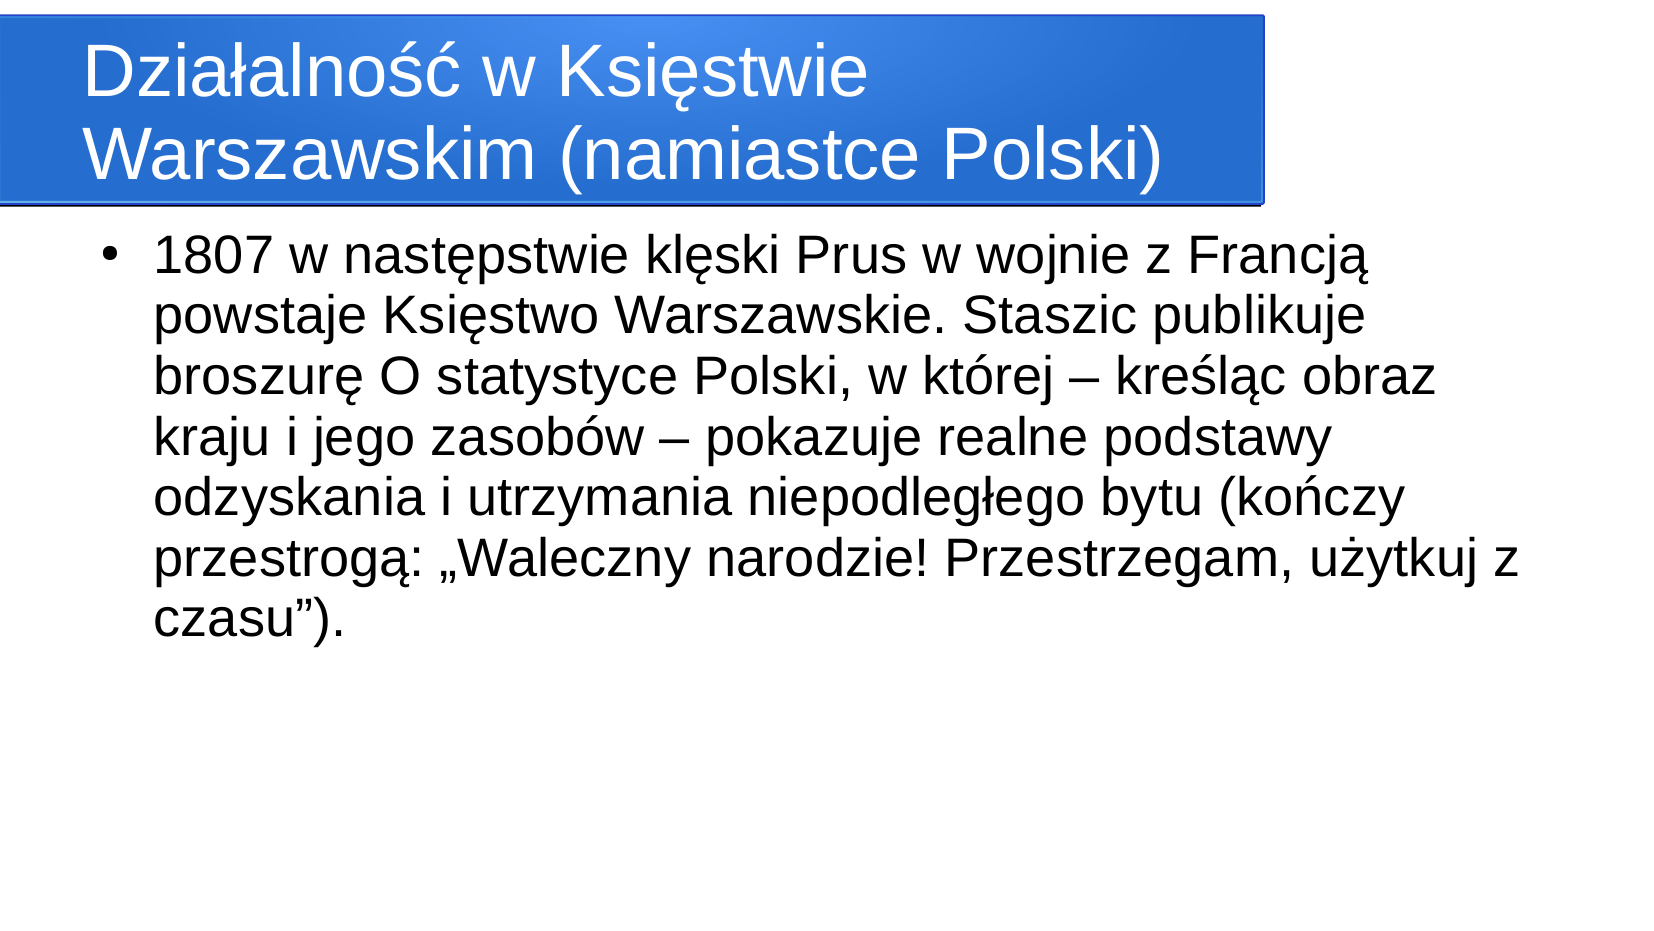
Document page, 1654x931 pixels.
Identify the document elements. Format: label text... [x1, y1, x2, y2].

title Działalność w Księstwie Warszawskim (namiastce Polski) [82, 29, 1235, 196]
list 1807 w następstwie klęski Prus w wojnie z Francją powstaje Księstwo Warszawskie. Staszic publikuje broszurę O statystyce Polski, w której – kreśląc obraz kraju i jego zasobów – pokazuje realne podstawy odzyskania i utrzymania niepodległego bytu (kończy przestrogą: „Waleczny narodzie! Przestrzegam, użytkuj z czasu”). [82, 224, 1571, 764]
